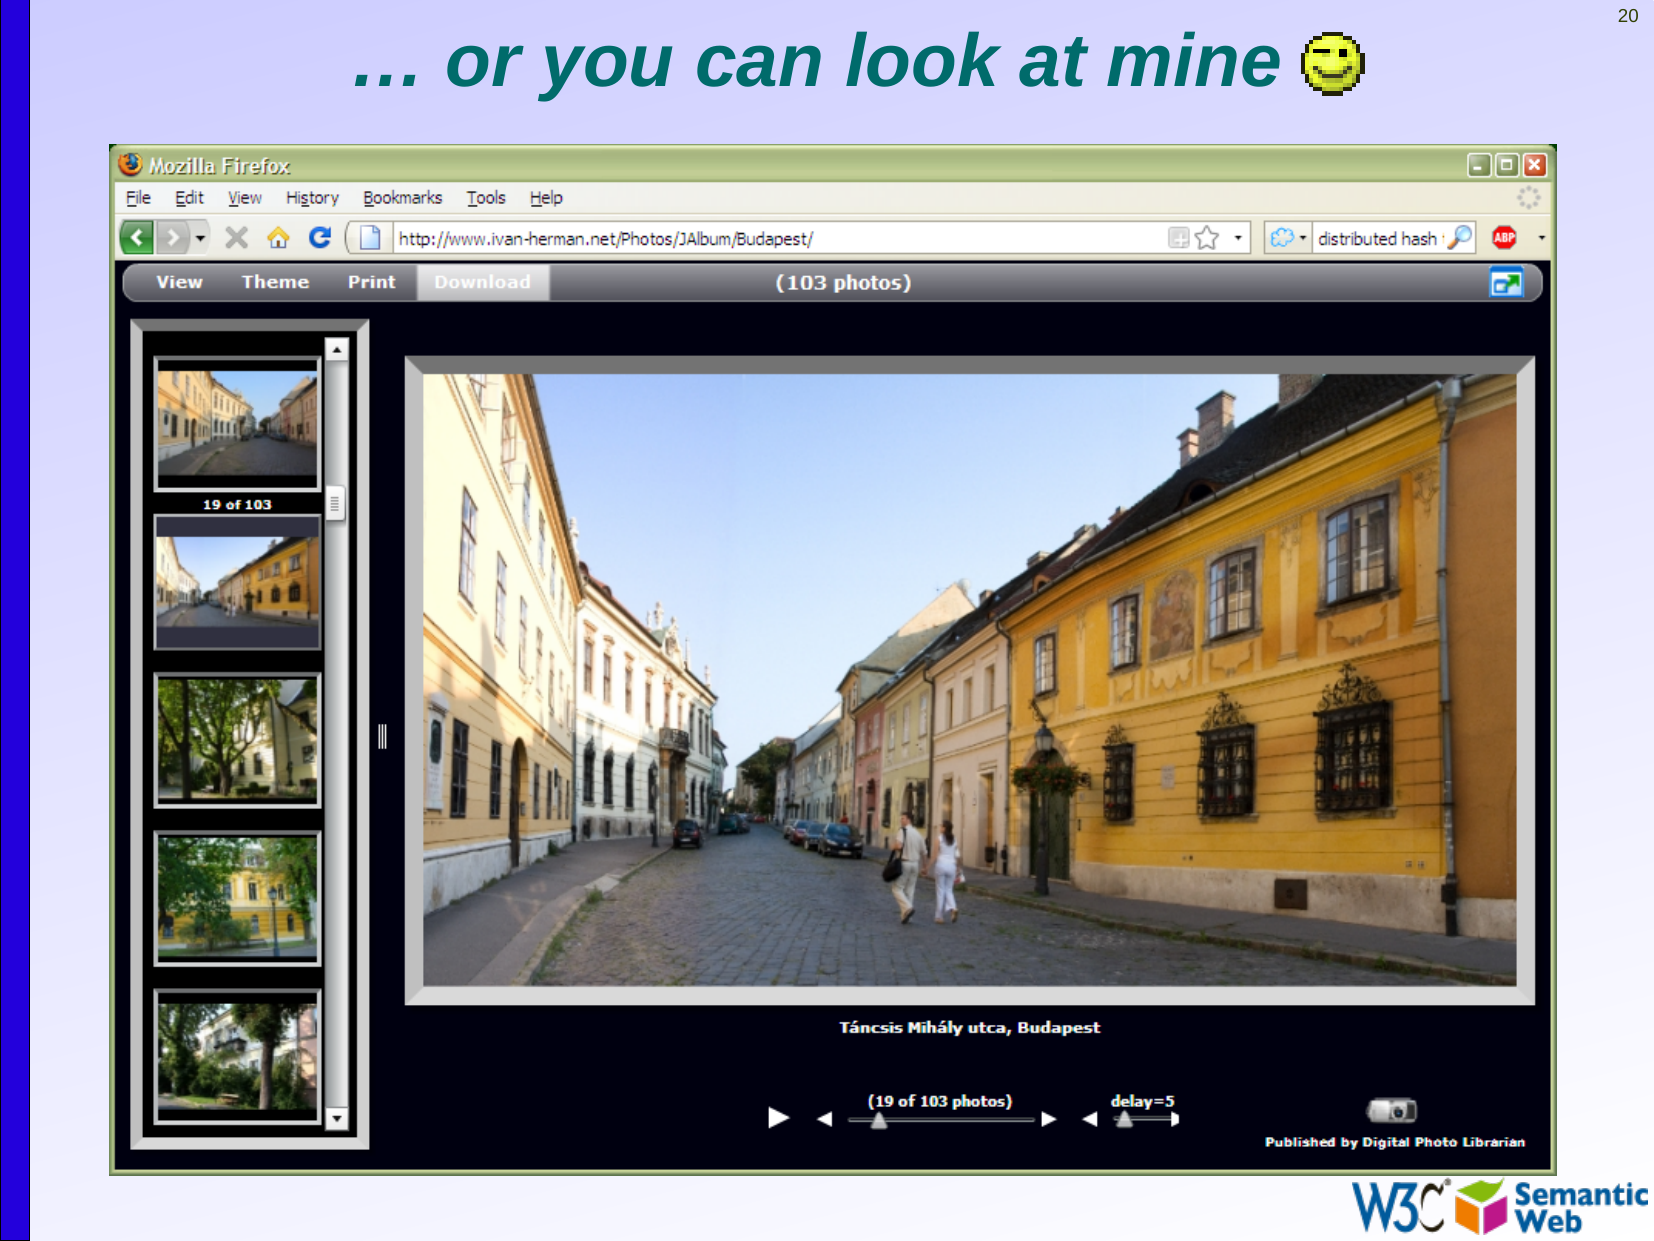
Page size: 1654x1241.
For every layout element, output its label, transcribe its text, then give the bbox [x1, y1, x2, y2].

picture [109, 144, 1648, 1235]
picture [1301, 32, 1365, 96]
title … or you can look at mine [0, 0, 1654, 119]
